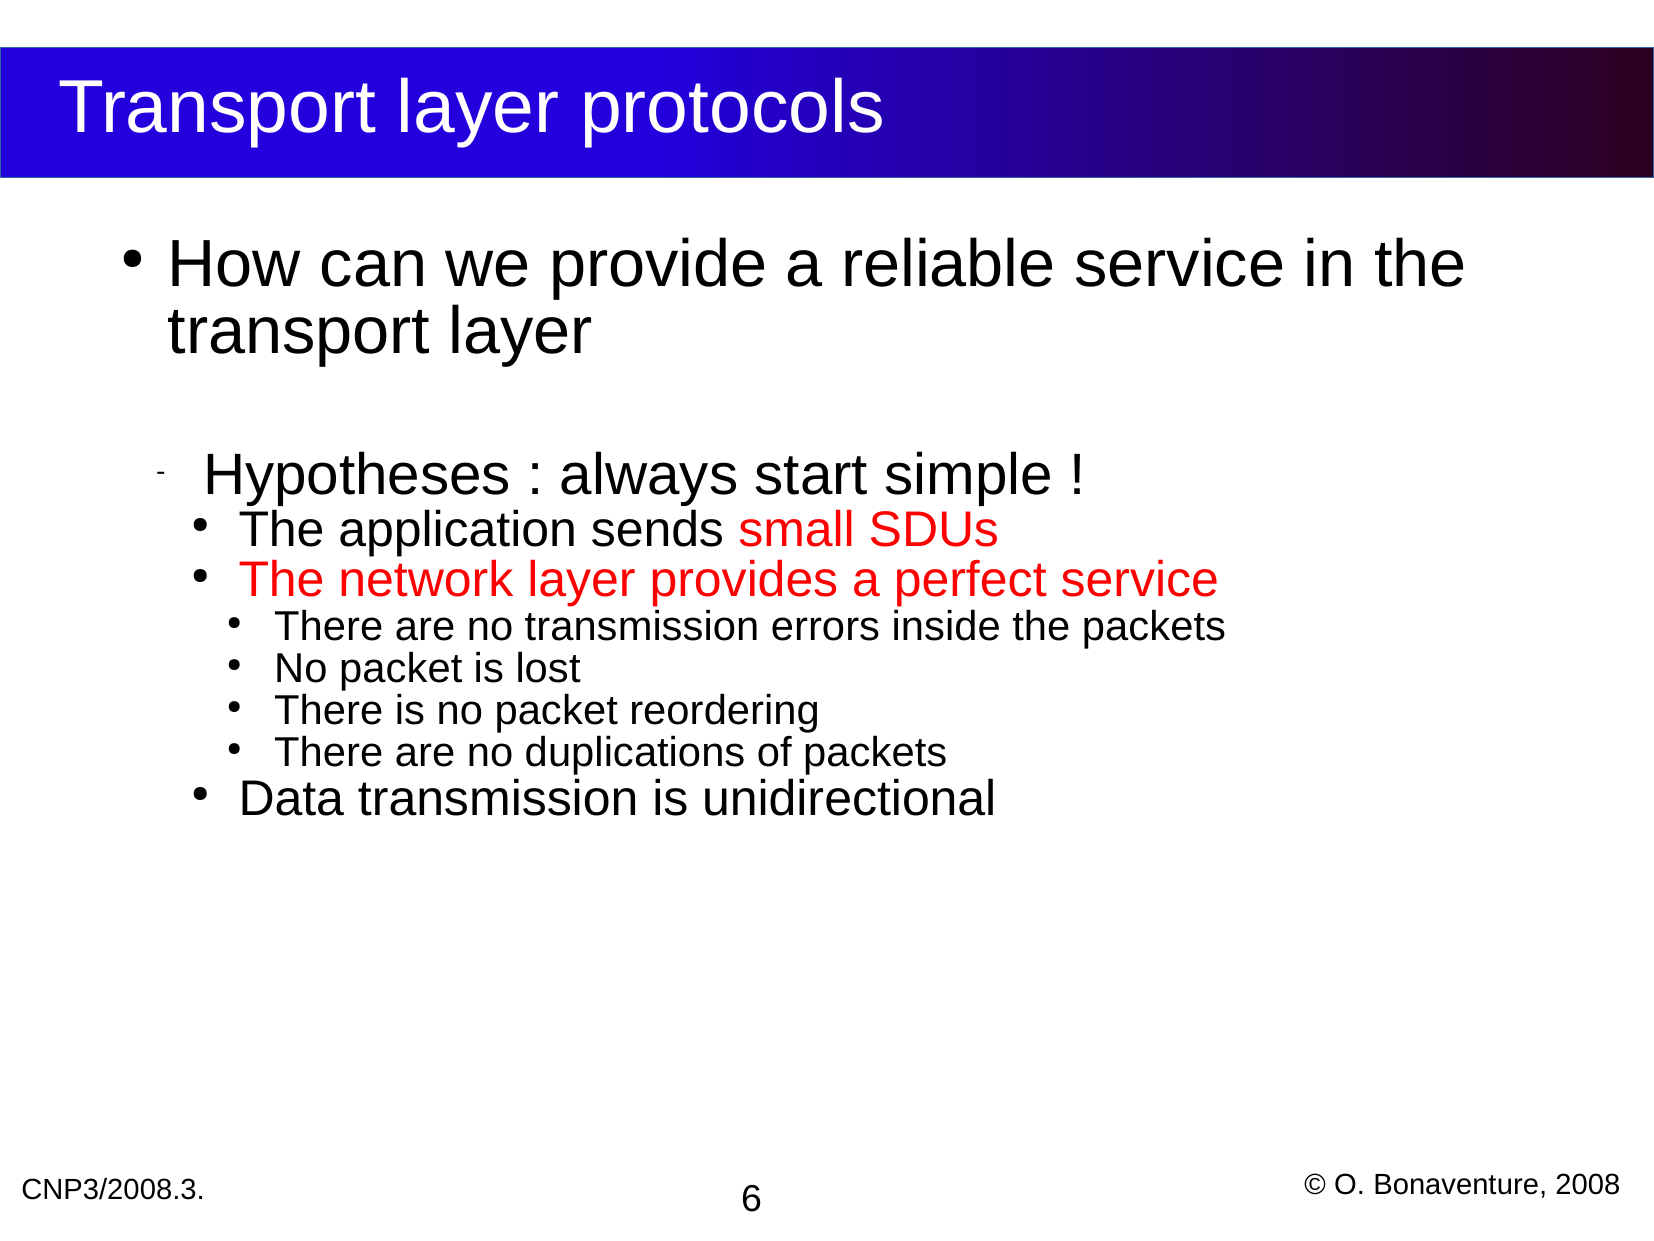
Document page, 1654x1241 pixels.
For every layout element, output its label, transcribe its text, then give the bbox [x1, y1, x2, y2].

text_box CNP3/2008.3. [21, 1176, 274, 1212]
list How can we provide a reliable service in the transport layer Hypotheses : always start simple ! The application sends small SDUs The network layer provides a perfect service There are no transmission errors inside the packets No packet is lost There is no packet reordering There are no duplications of packets Data transmission is unidirectional [120, 232, 1533, 1184]
title Transport layer protocols [10, 0, 1223, 219]
text_box © O. Bonaventure, 2008 [1304, 1170, 1622, 1201]
